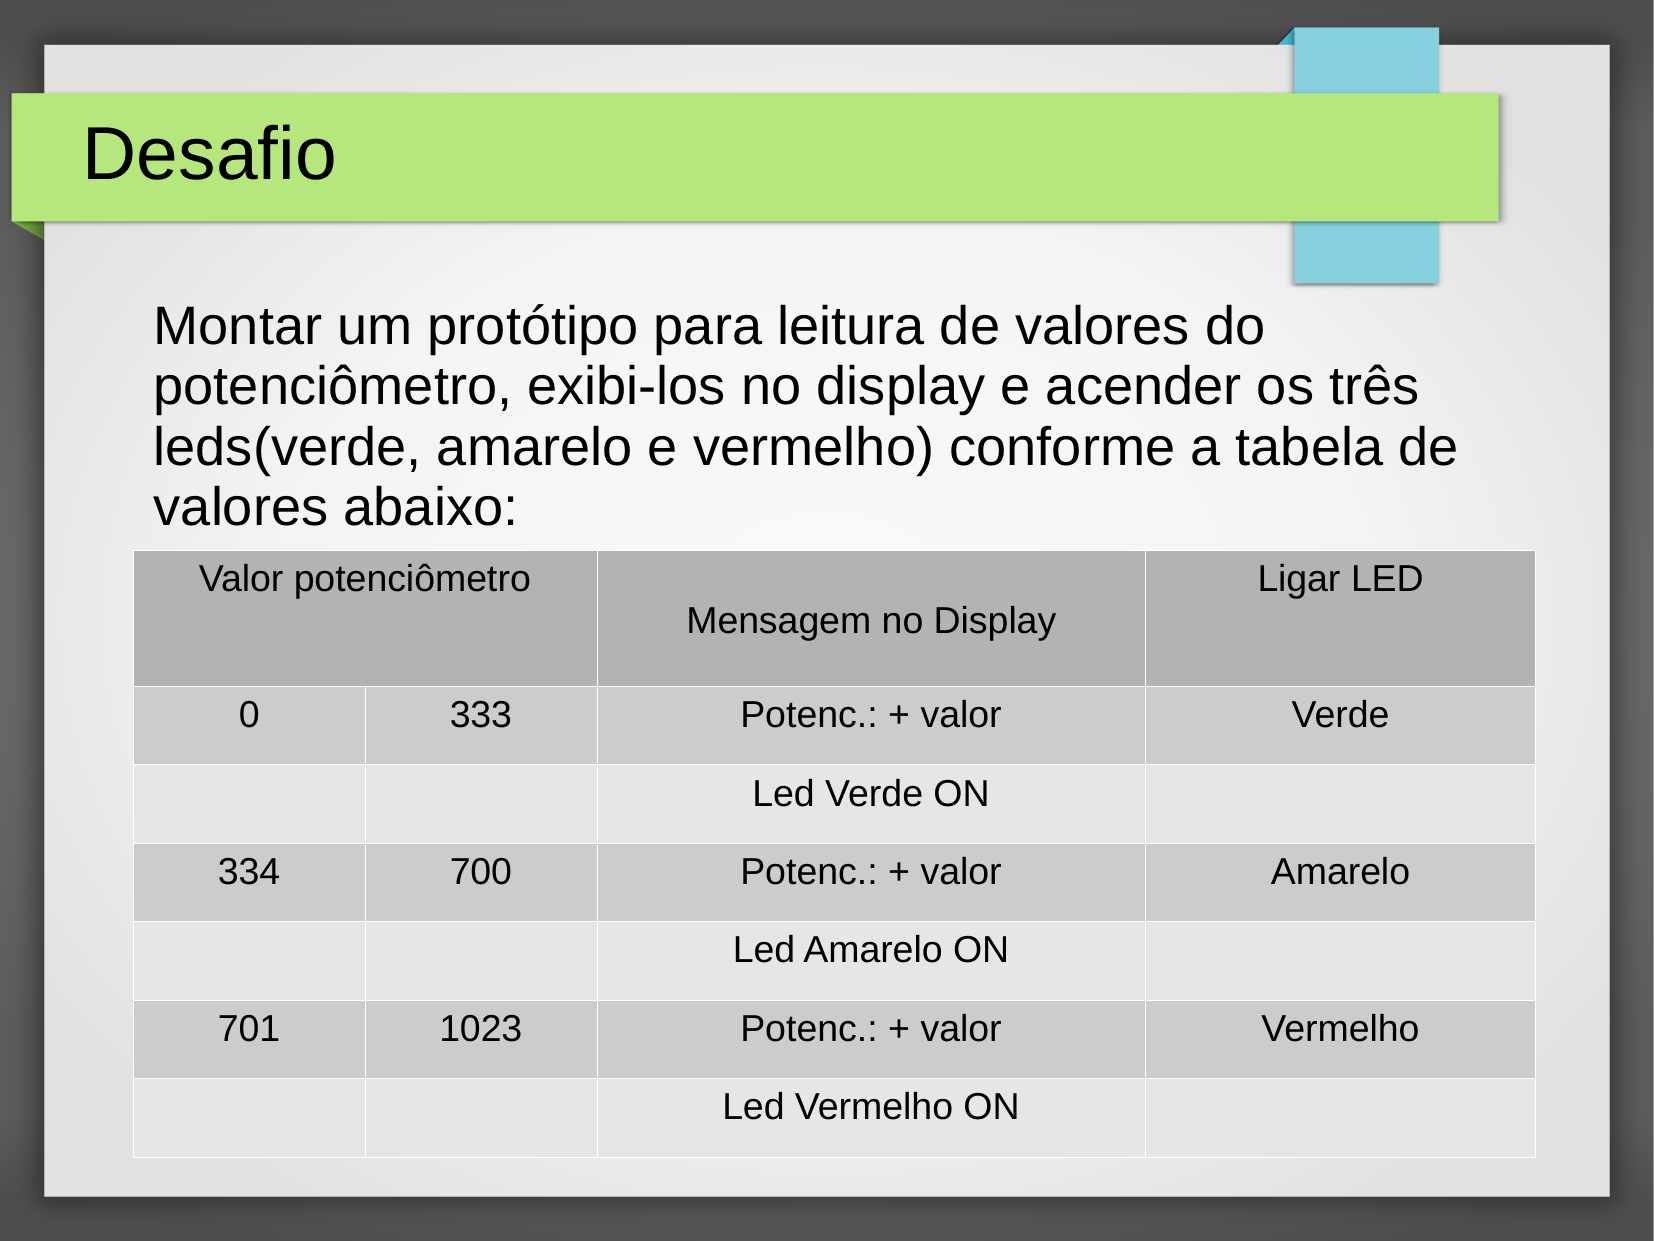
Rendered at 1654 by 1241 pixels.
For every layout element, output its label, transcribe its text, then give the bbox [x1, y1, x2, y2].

table_cell [366, 922, 597, 1000]
table_cell [1146, 765, 1535, 843]
table_cell 334 [134, 844, 365, 921]
table_cell 701 [134, 1001, 365, 1078]
table_cell [134, 765, 365, 843]
list Montar um protótipo para leitura de valores do potenciômetro, exibi-los no display e acender os três leds(verde, amarelo e vermelho) conforme a tabela de valores abaixo: [82, 295, 1571, 1015]
table_cell 700 [366, 844, 597, 921]
table_cell [1146, 1079, 1535, 1157]
picture [0, 0, 1654, 1241]
table_cell [1146, 922, 1535, 1000]
title Desafio [82, 94, 1264, 213]
table_cell 0 [134, 687, 365, 764]
table_header Valor potenciômetro [134, 551, 597, 686]
table_cell 1023 [366, 1001, 597, 1078]
table_header Mensagem no Display [598, 551, 1145, 686]
table_cell [134, 922, 365, 1000]
table_cell Potenc.: + valor [598, 1001, 1145, 1078]
table_cell Amarelo [1146, 844, 1535, 921]
table_cell [366, 765, 597, 843]
table_cell [366, 1079, 597, 1157]
table_cell Led Amarelo ON [598, 922, 1145, 1000]
table_header Ligar LED [1146, 551, 1535, 686]
table_cell Led Vermelho ON [598, 1079, 1145, 1157]
table_cell Potenc.: + valor [598, 687, 1145, 764]
table_cell Verde [1146, 687, 1535, 764]
table_cell Vermelho [1146, 1001, 1535, 1078]
table_cell [134, 1079, 365, 1157]
table_cell Led Verde ON [598, 765, 1145, 843]
table_cell Potenc.: + valor [598, 844, 1145, 921]
table_cell 333 [366, 687, 597, 764]
